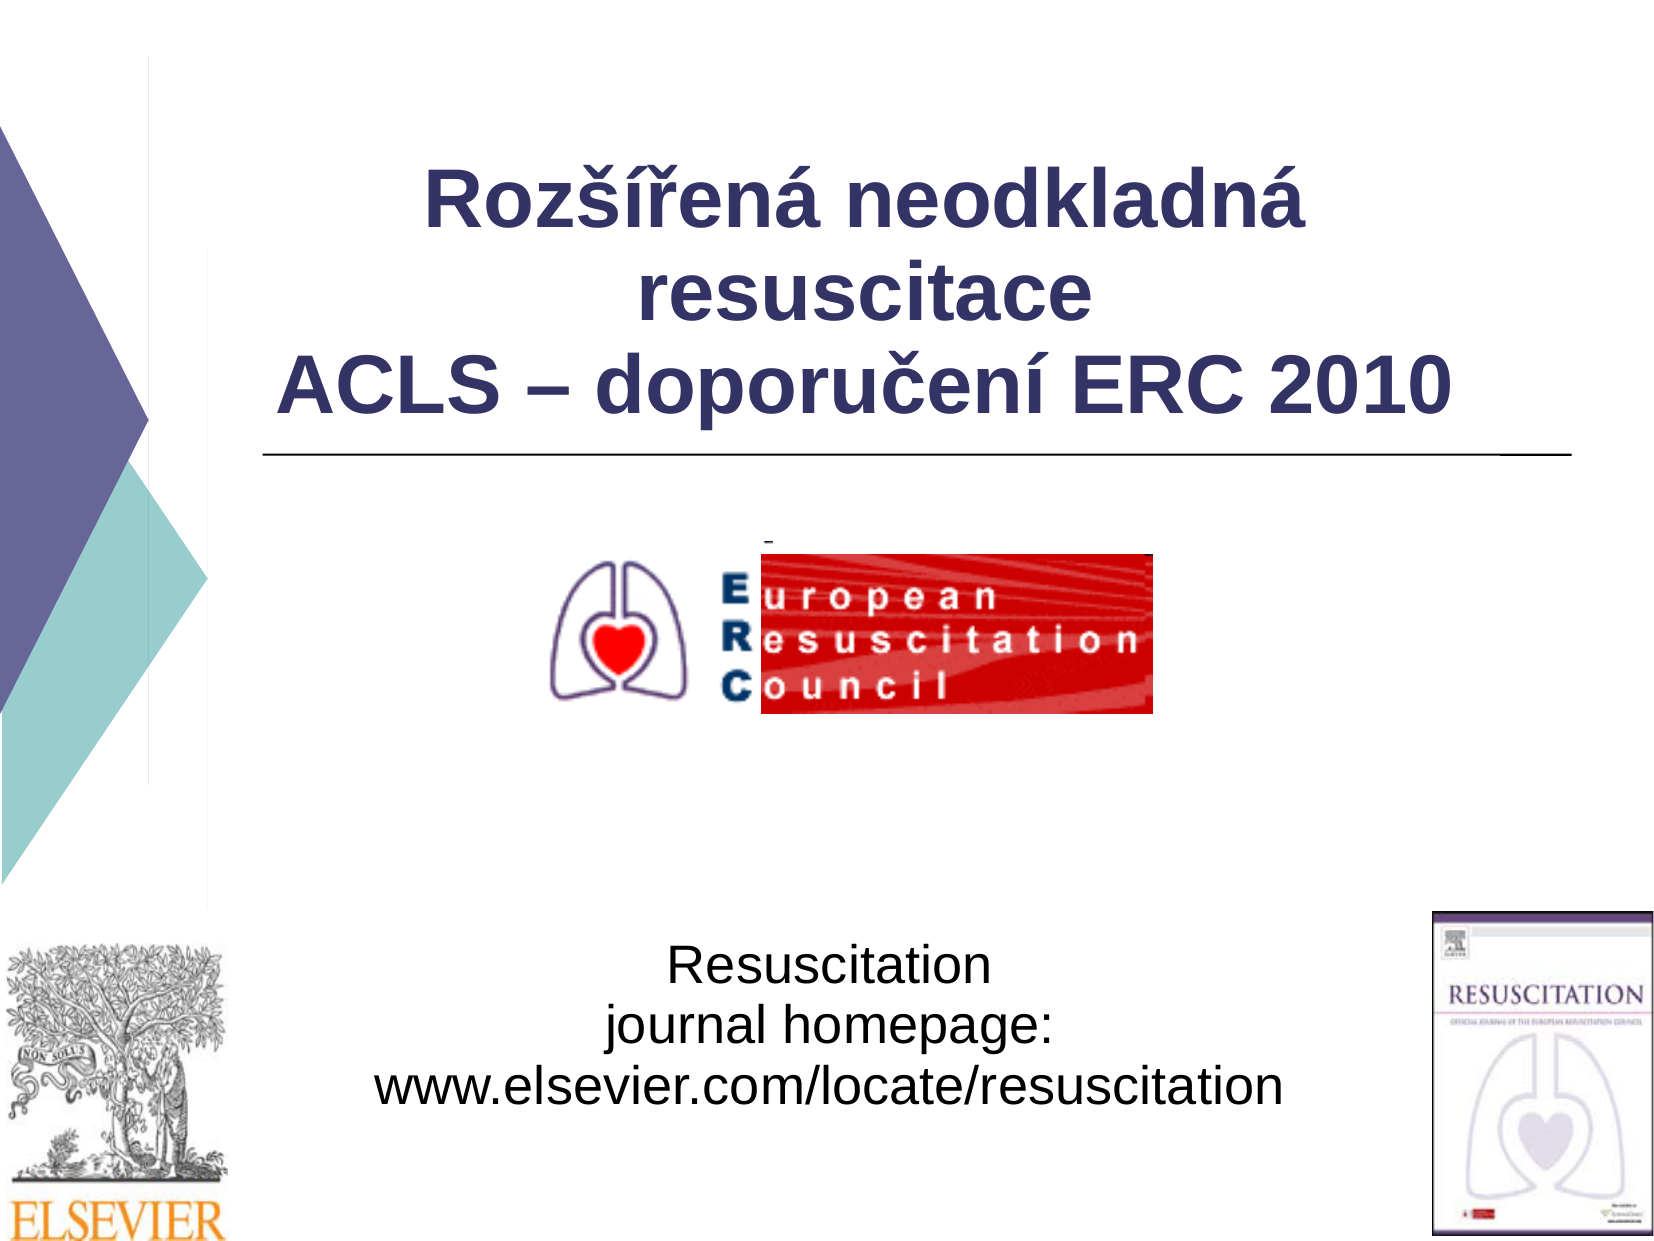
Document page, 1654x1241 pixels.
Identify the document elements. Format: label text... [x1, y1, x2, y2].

picture [6, 943, 228, 1241]
title Rozšířená neodkladná resuscitace ACLS – doporučení ERC 2010 [260, 11, 1570, 439]
picture [1433, 911, 1654, 1237]
picture [345, 541, 1153, 715]
subtitle Resuscitation journal homepage: www.elsevier.com/locate/resuscitation [227, 813, 1433, 1237]
